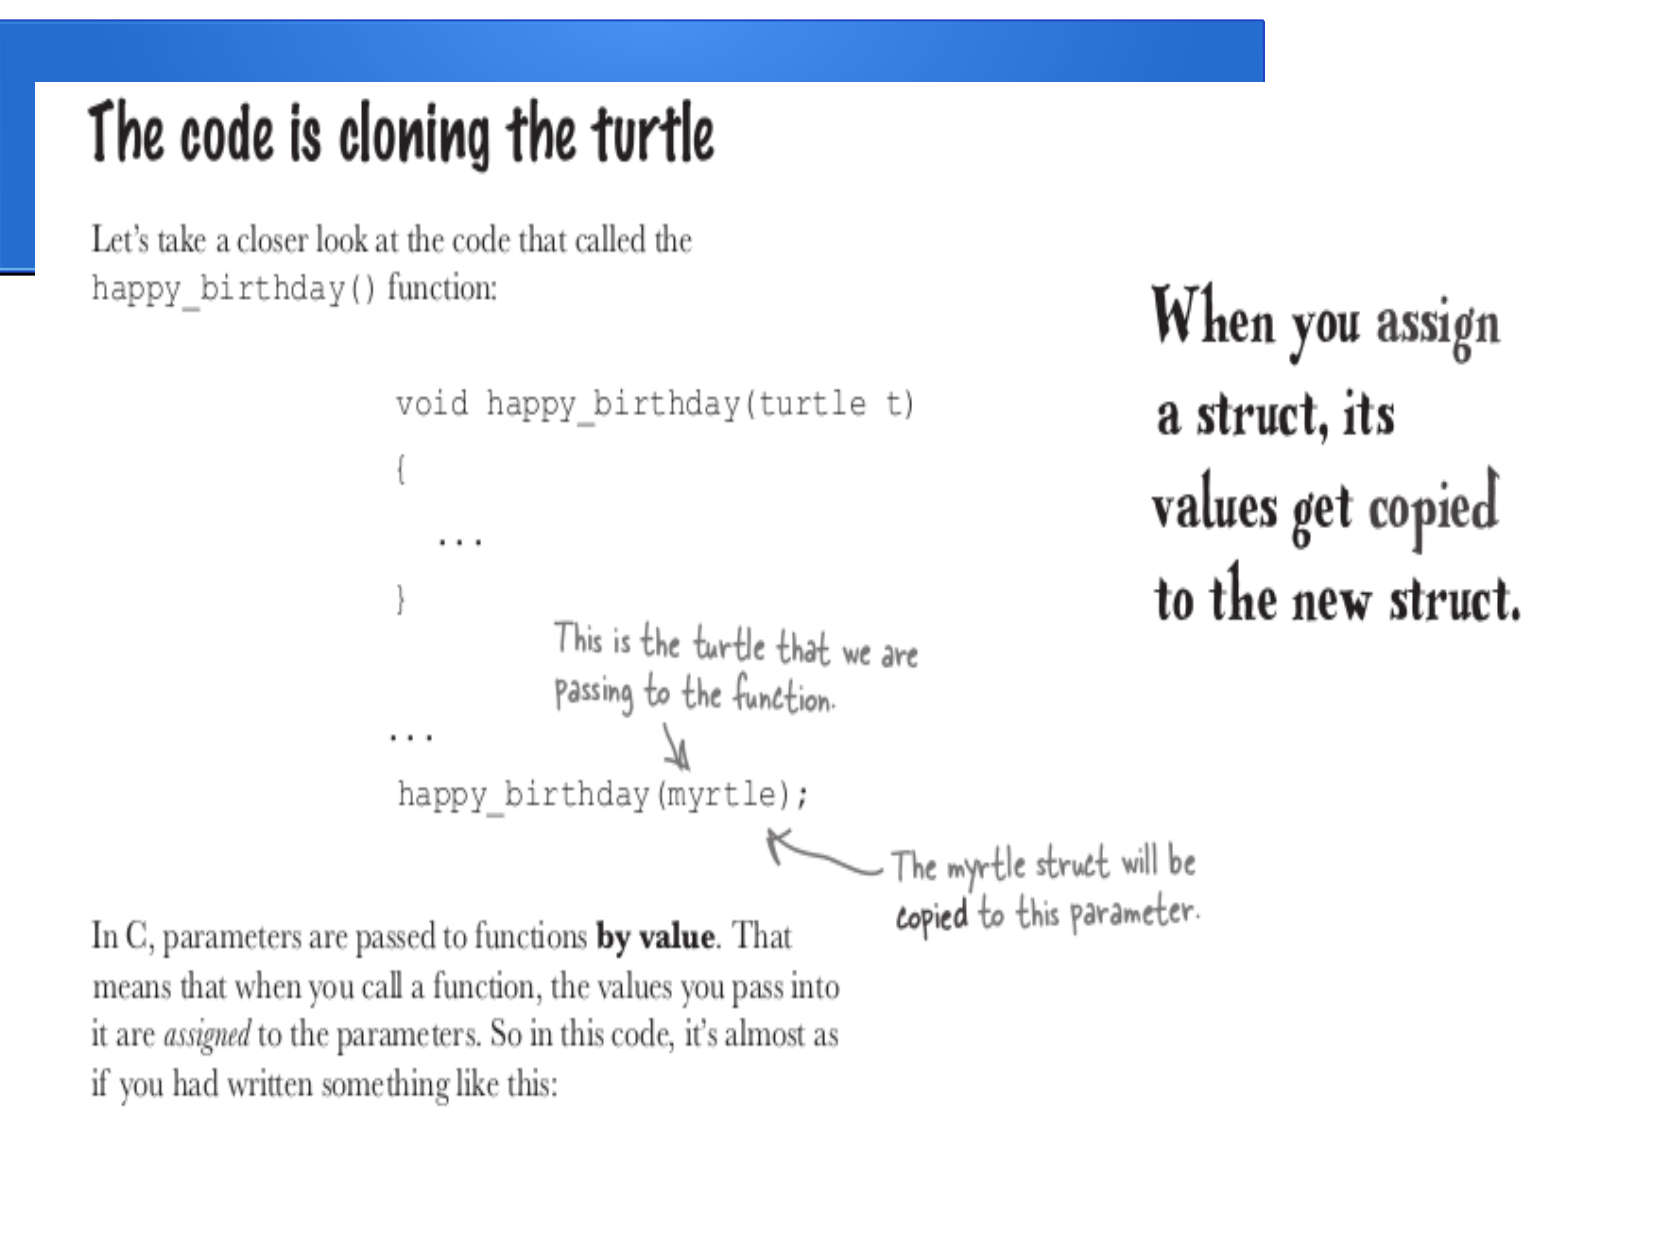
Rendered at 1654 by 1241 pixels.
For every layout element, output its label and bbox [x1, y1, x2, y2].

picture [35, 82, 1583, 1134]
